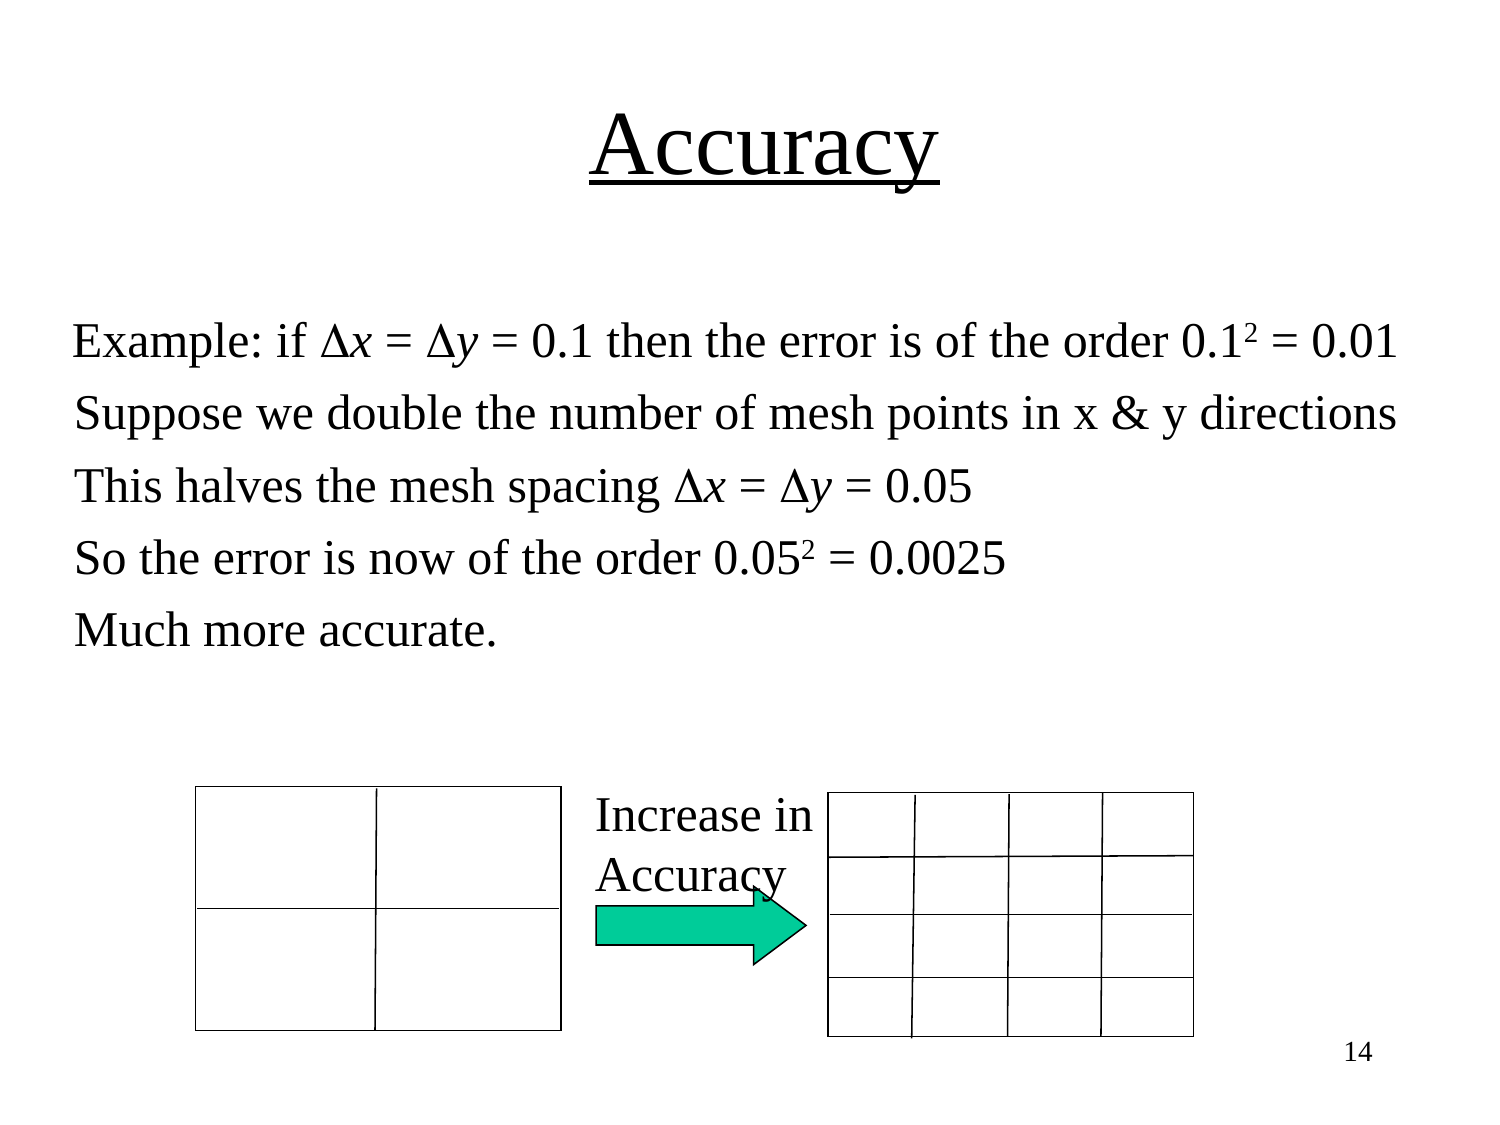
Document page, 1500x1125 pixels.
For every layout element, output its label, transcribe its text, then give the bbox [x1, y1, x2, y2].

text_box [1103, 857, 1194, 977]
text_box [915, 858, 1007, 914]
text_box [1010, 857, 1101, 914]
text_box [195, 786, 562, 1031]
text_box [835, 792, 1194, 856]
text_box [914, 915, 1007, 977]
title Accuracy [127, 50, 1403, 238]
text_box Example: if x = y = 0.1 then the error is of the order 0.12 = 0.01 Suppose we double the number of mesh points in x & y directions This halves the mesh spacing x = y = 0.05 So the error is now of the order 0.052 = 0.0025 Much more accurate. [46, 299, 1438, 665]
text_box Increase in Accuracy [580, 773, 835, 910]
text_box [1009, 978, 1100, 1037]
text_box [913, 978, 1007, 1037]
text_box [1009, 915, 1100, 977]
text_box <number> [1074, 1025, 1388, 1101]
text_box [828, 978, 911, 1037]
text_box [1102, 978, 1194, 1037]
text_box [828, 858, 913, 977]
